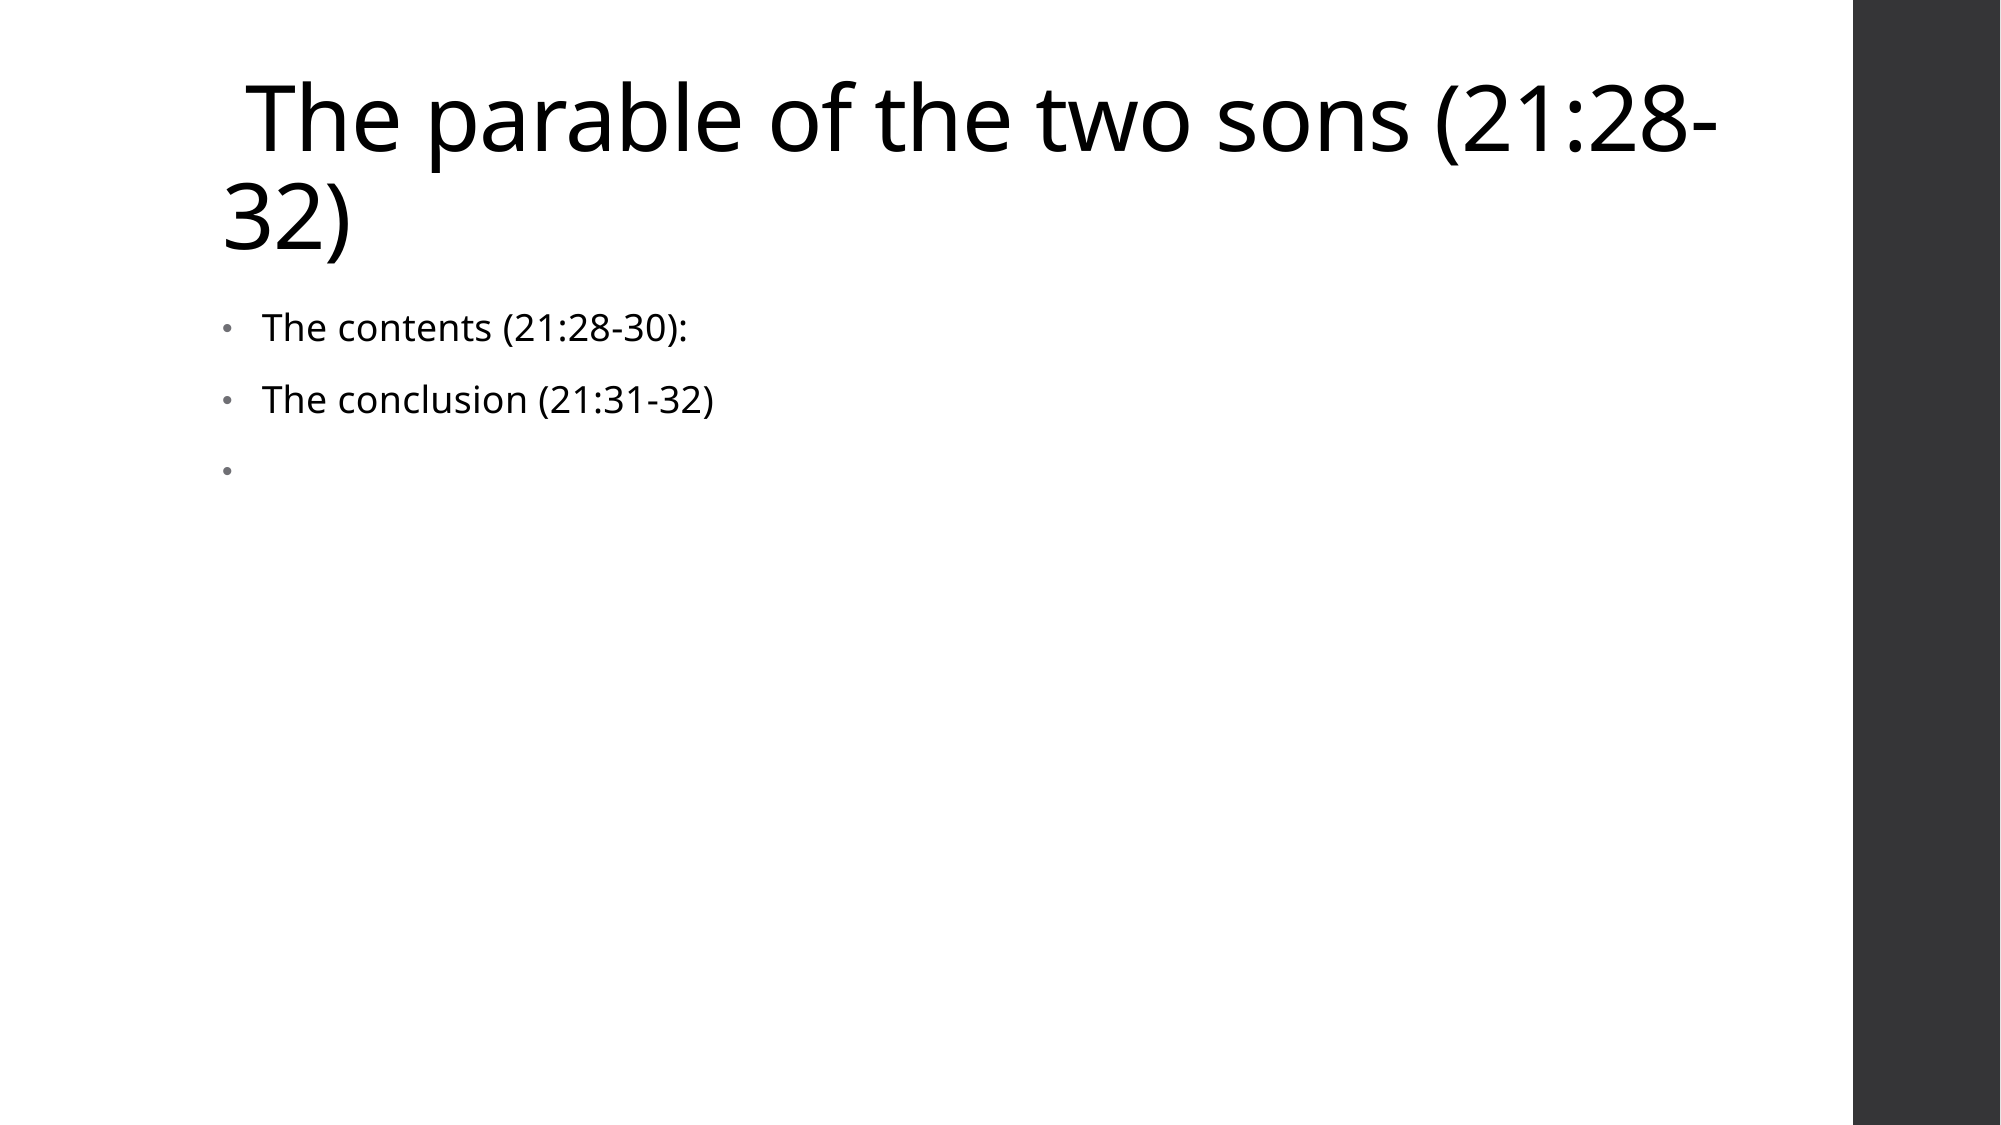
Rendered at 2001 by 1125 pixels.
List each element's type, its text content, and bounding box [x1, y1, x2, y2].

title The parable of the two sons (21:28-32) [206, 60, 1797, 278]
list The contents (21:28-30): The conclusion (21:31-32) [206, 299, 1617, 1014]
